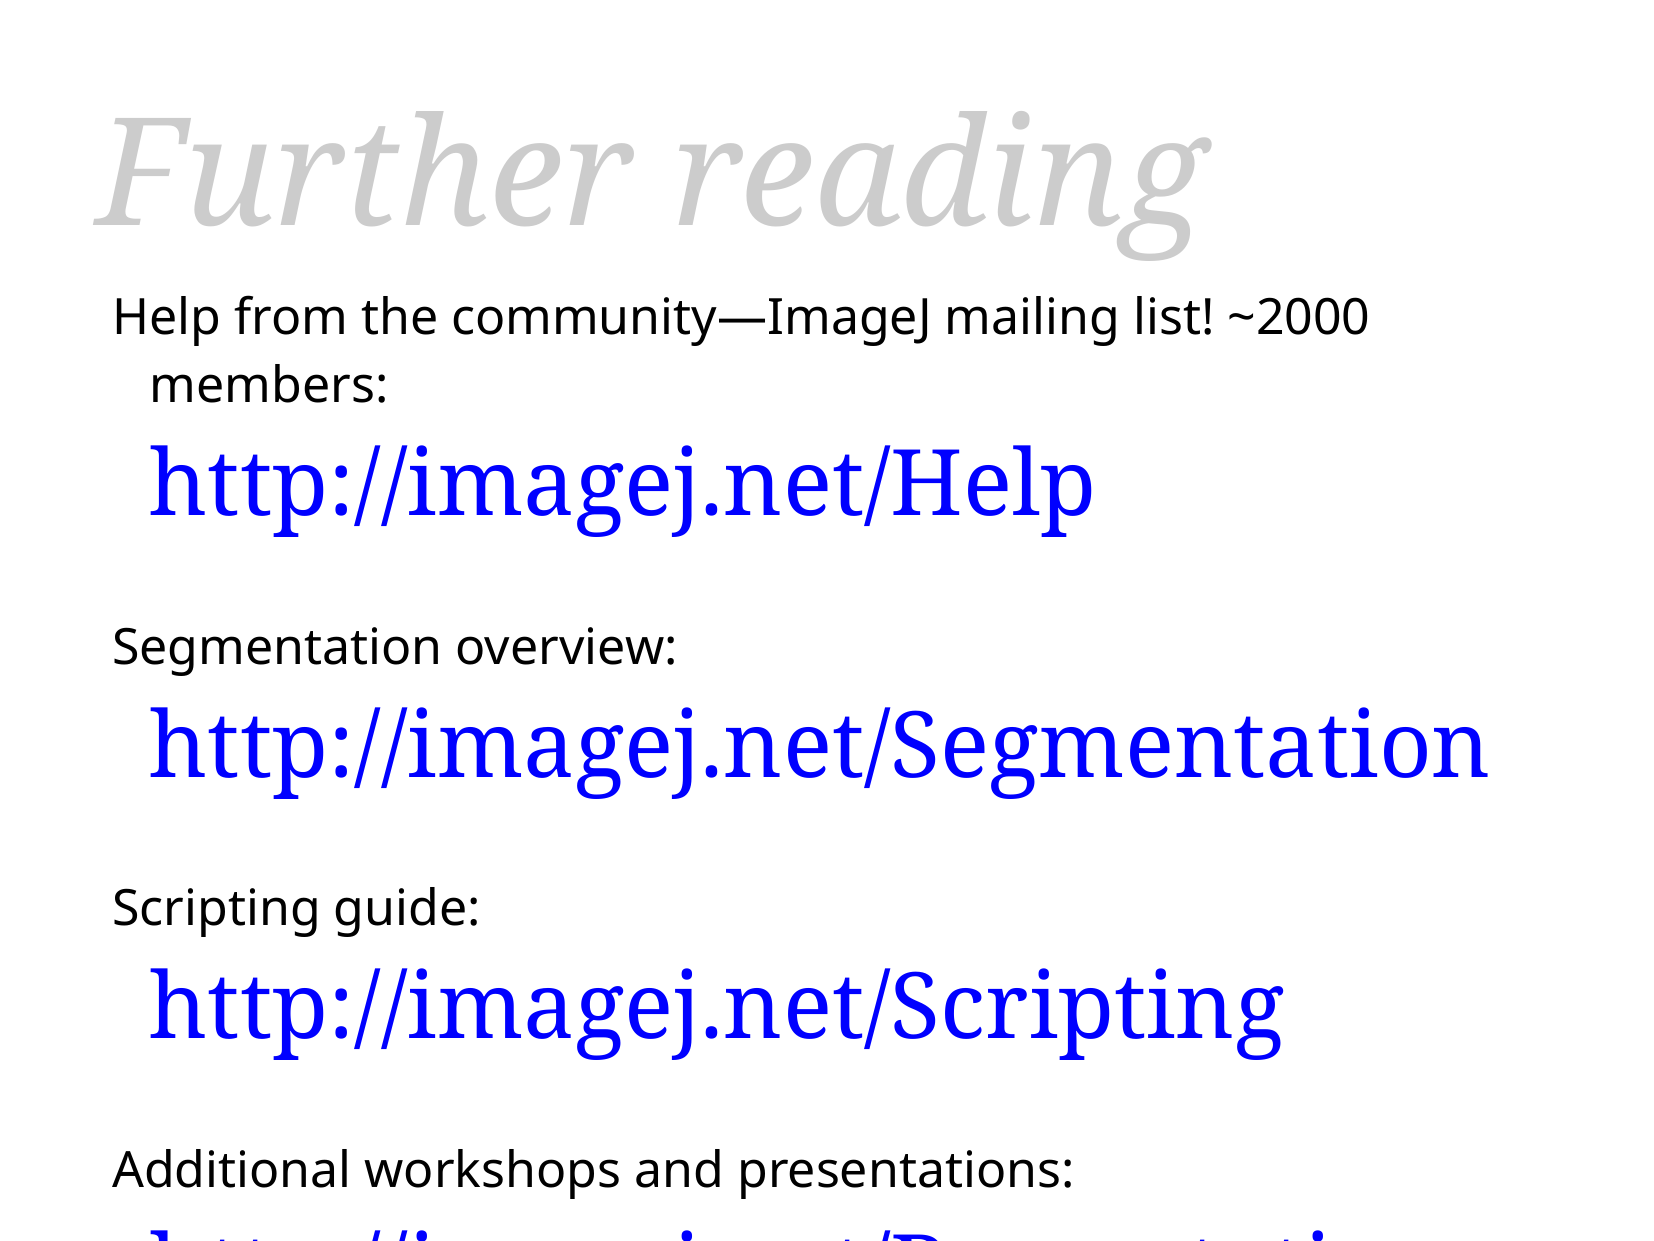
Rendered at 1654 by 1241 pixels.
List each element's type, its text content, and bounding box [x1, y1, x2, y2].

text_box Further reading [81, 57, 1654, 239]
text_box Help from the community—ImageJ mailing list! ~2000 members: http://imagej.net/Help Segmentation overview: http://imagej.net/Segmentation Scripting guide: http://imagej.net/Scripting Additional workshops and presentations: http://imagej.net/Presentations [60, 273, 1636, 1082]
